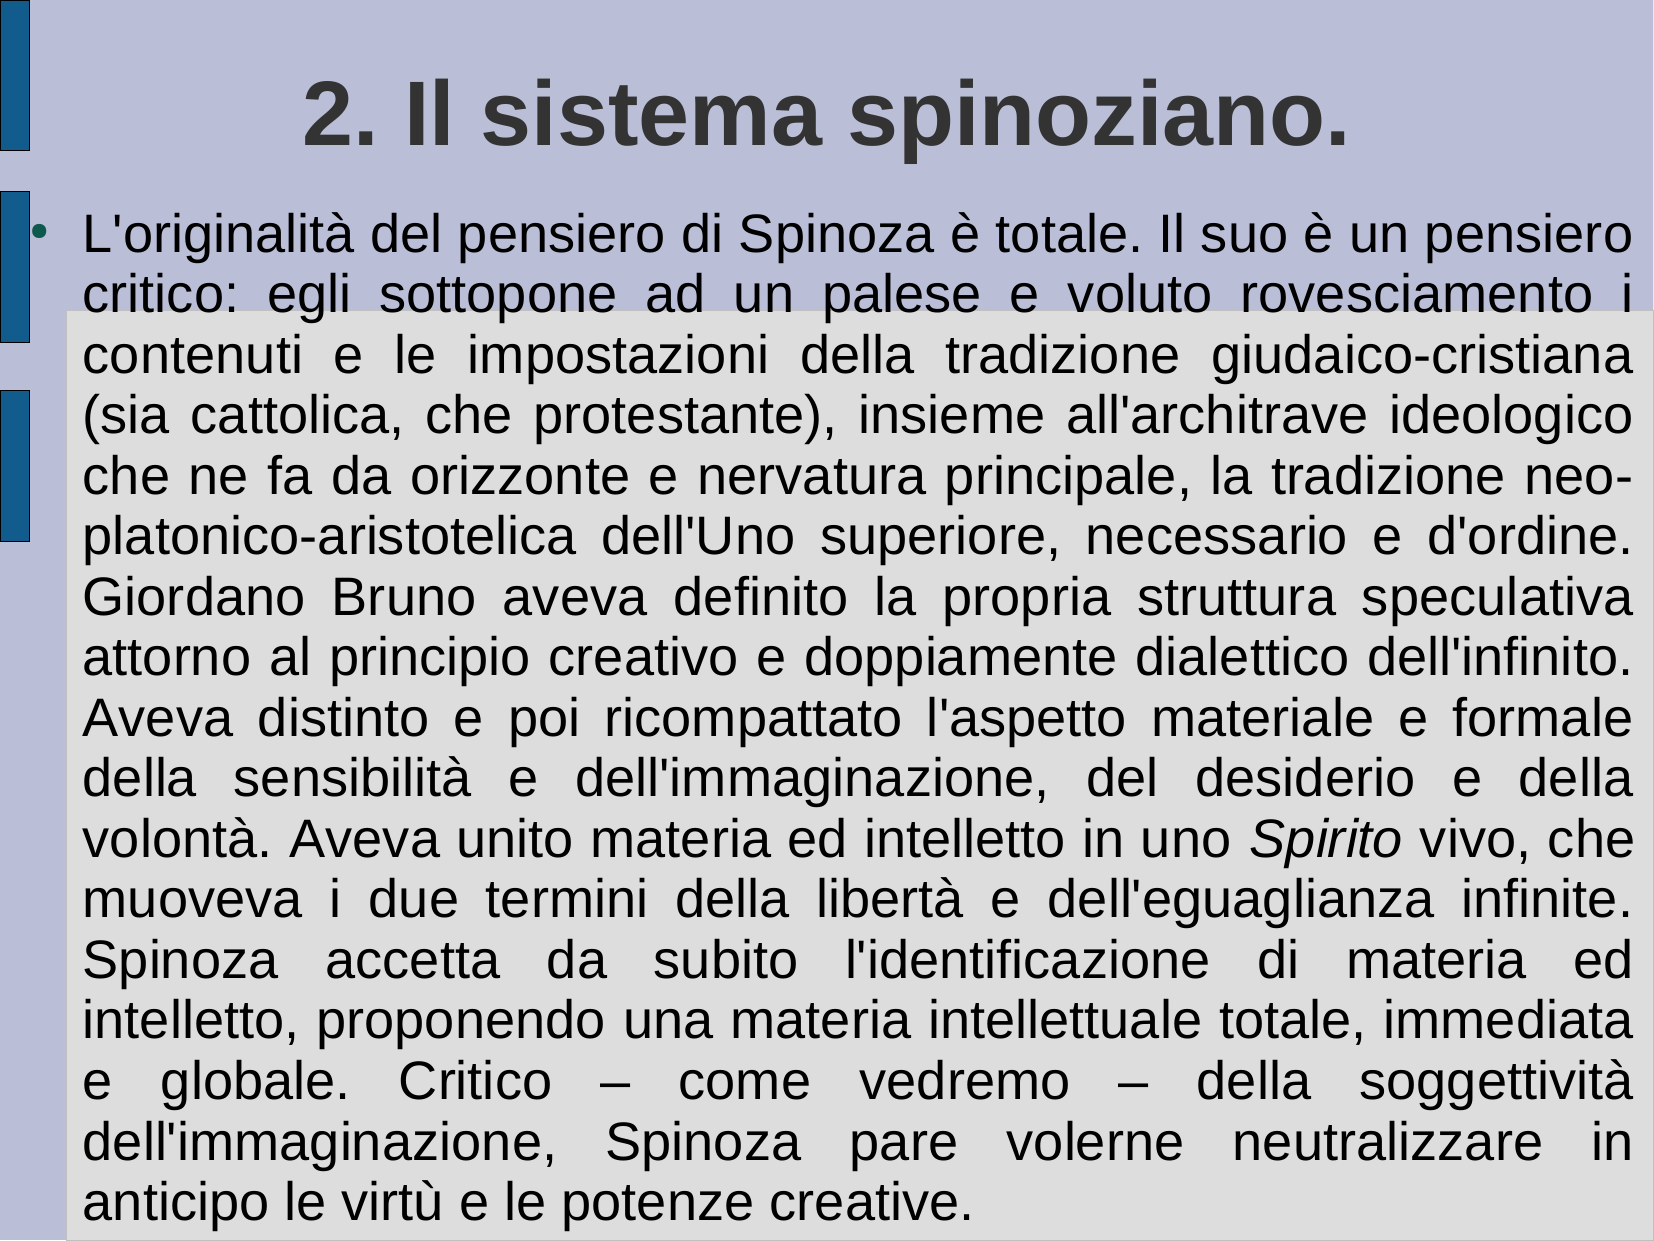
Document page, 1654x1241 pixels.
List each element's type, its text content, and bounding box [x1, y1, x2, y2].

title 2. Il sistema spinoziano. [121, 35, 1534, 192]
list L'originalità del pensiero di Spinoza è totale. Il suo è un pensiero critico: egli sottopone ad un palese e voluto rovesciamento i contenuti e le impostazioni della tradizione giudaico-cristiana (sia cattolica, che protestante), insieme all'architrave ideologico che ne fa da orizzonte e nervatura principale, la tradizione neo-platonico-aristotelica dell'Uno superiore, necessario e d'ordine. Giordano Bruno aveva definito la propria struttura speculativa attorno al principio creativo e doppiamente dialettico dell'infinito. Aveva distinto e poi ricompattato l'aspetto materiale e formale della sensibilità e dell'immaginazione, del desiderio e della volontà. Aveva unito materia ed intelletto in uno Spirito vivo, che muoveva i due termini della libertà e dell'eguaglianza infinite. Spinoza accetta da subito l'identificazione di materia ed intelletto, proponendo una materia intellettuale totale, immediata e globale. Critico – come vedremo – della soggettività dell'immaginazione, Spinoza pare volerne neutralizzare in anticipo le virtù e le potenze creative. [11, 203, 1636, 1233]
